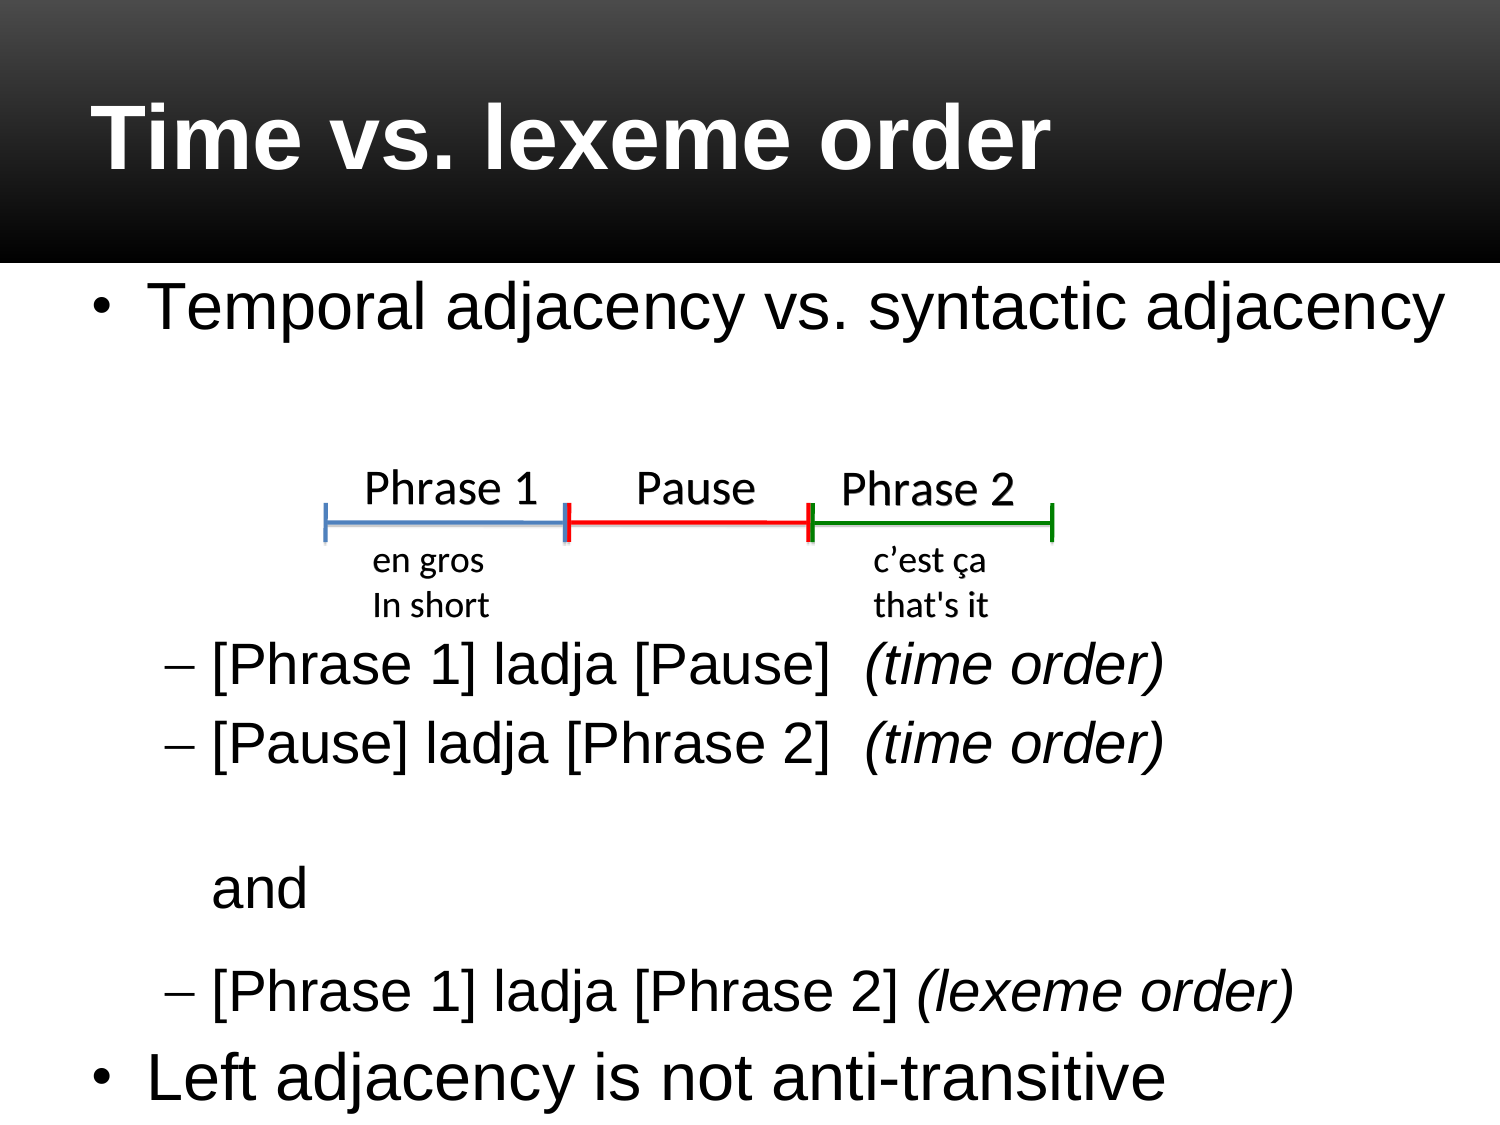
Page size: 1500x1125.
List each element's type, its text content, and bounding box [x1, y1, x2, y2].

text_box en gros c’est ça In short that's it [357, 527, 1053, 633]
text_box Pause [621, 447, 772, 523]
text_box Phrase 2 [826, 448, 1031, 524]
text_box Phrase 1 [349, 446, 554, 523]
list Temporal adjacency vs. syntactic adjacency [Phrase 1] ladja [Pause] (time order) [Pause] ladja [Phrase 2] (time order) and [Phrase 1] ladja [Phrase 2] (lexeme order) Left adjacency is not anti-transitive [74, 262, 1472, 1125]
title Time vs. lexeme order [75, 45, 1426, 233]
